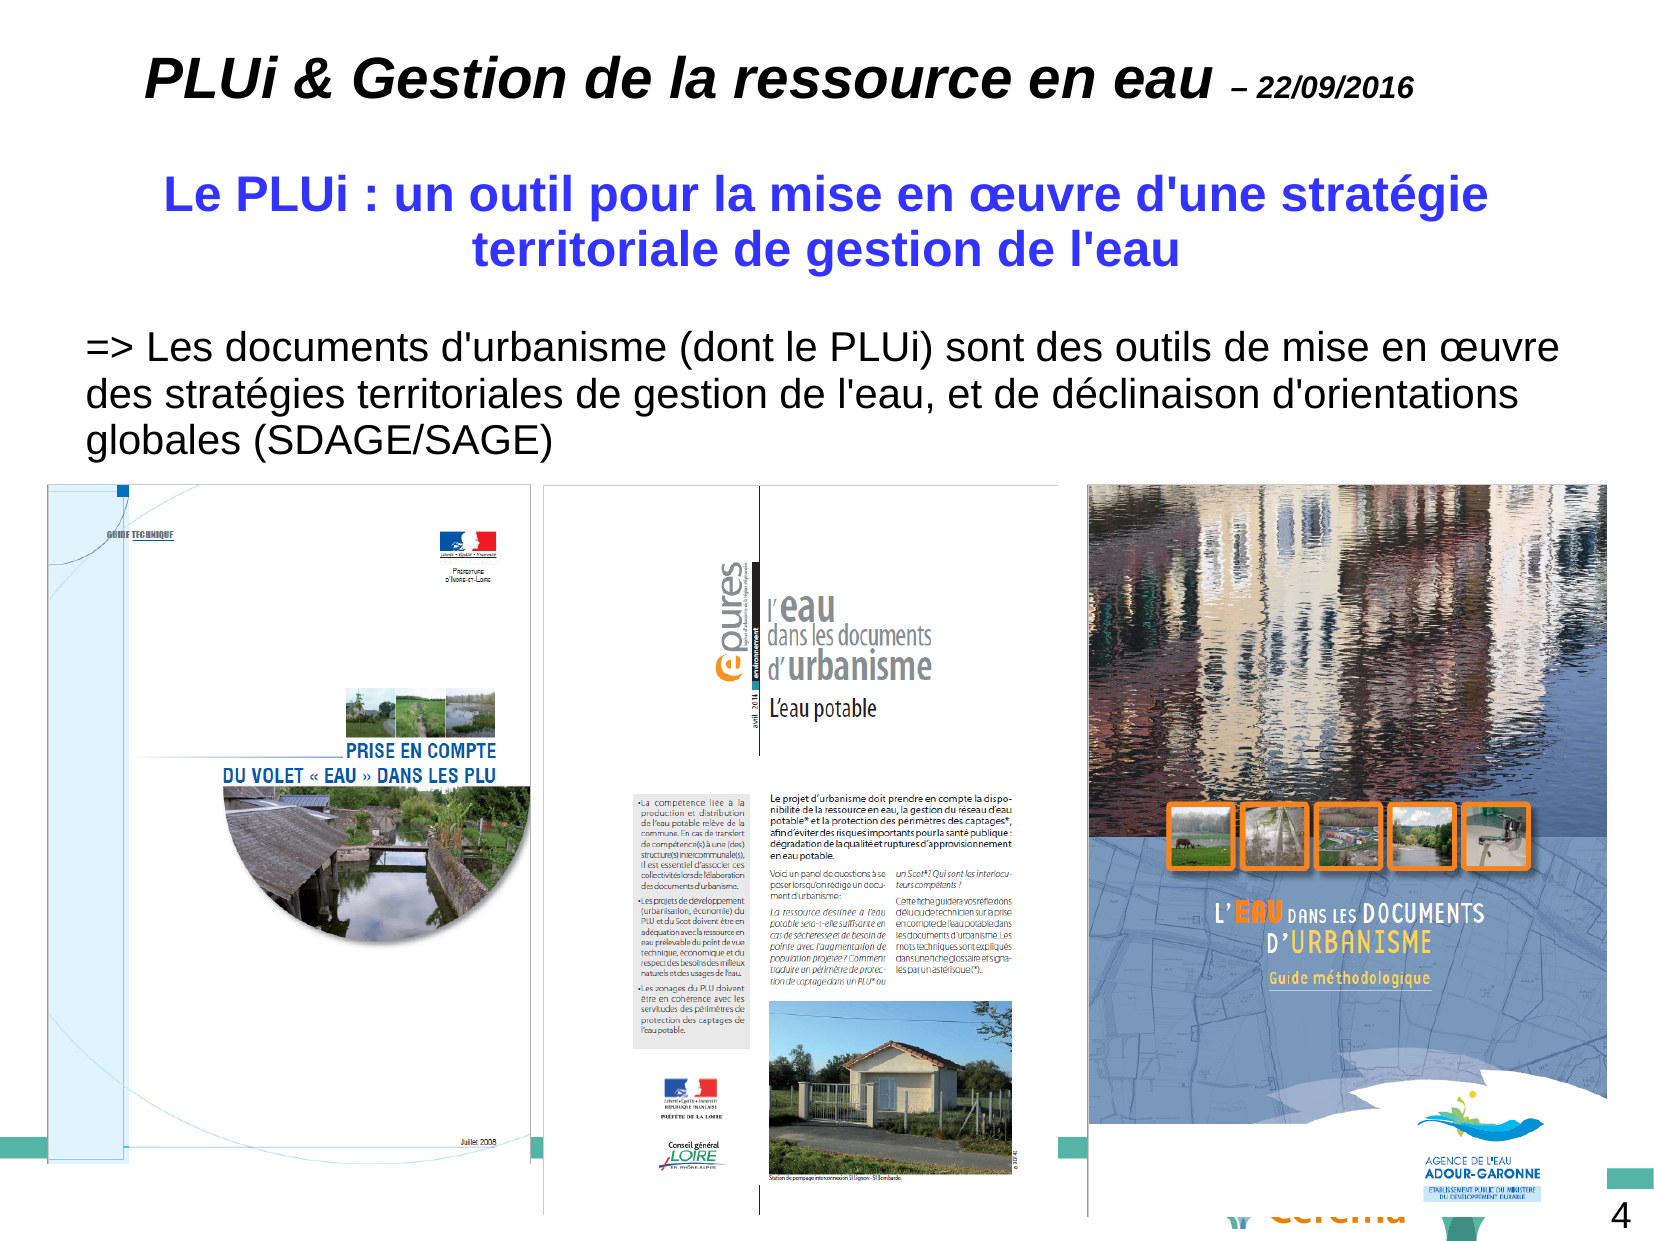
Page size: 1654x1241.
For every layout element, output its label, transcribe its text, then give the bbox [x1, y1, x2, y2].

title PLUi & Gestion de la ressource en eau – 22/09/2016 [11, 11, 1548, 147]
picture [0, 484, 1654, 1241]
text_box Le PLUi : un outil pour la mise en œuvre d'une stratégie territoriale de gestion de l'eau => Les documents d'urbanisme (dont le PLUi) sont des outils de mise en œuvre des stratégies territoriales de gestion de l'eau, et de déclinaison d'orientations globales (SDAGE/SAGE) [70, 159, 1583, 1170]
